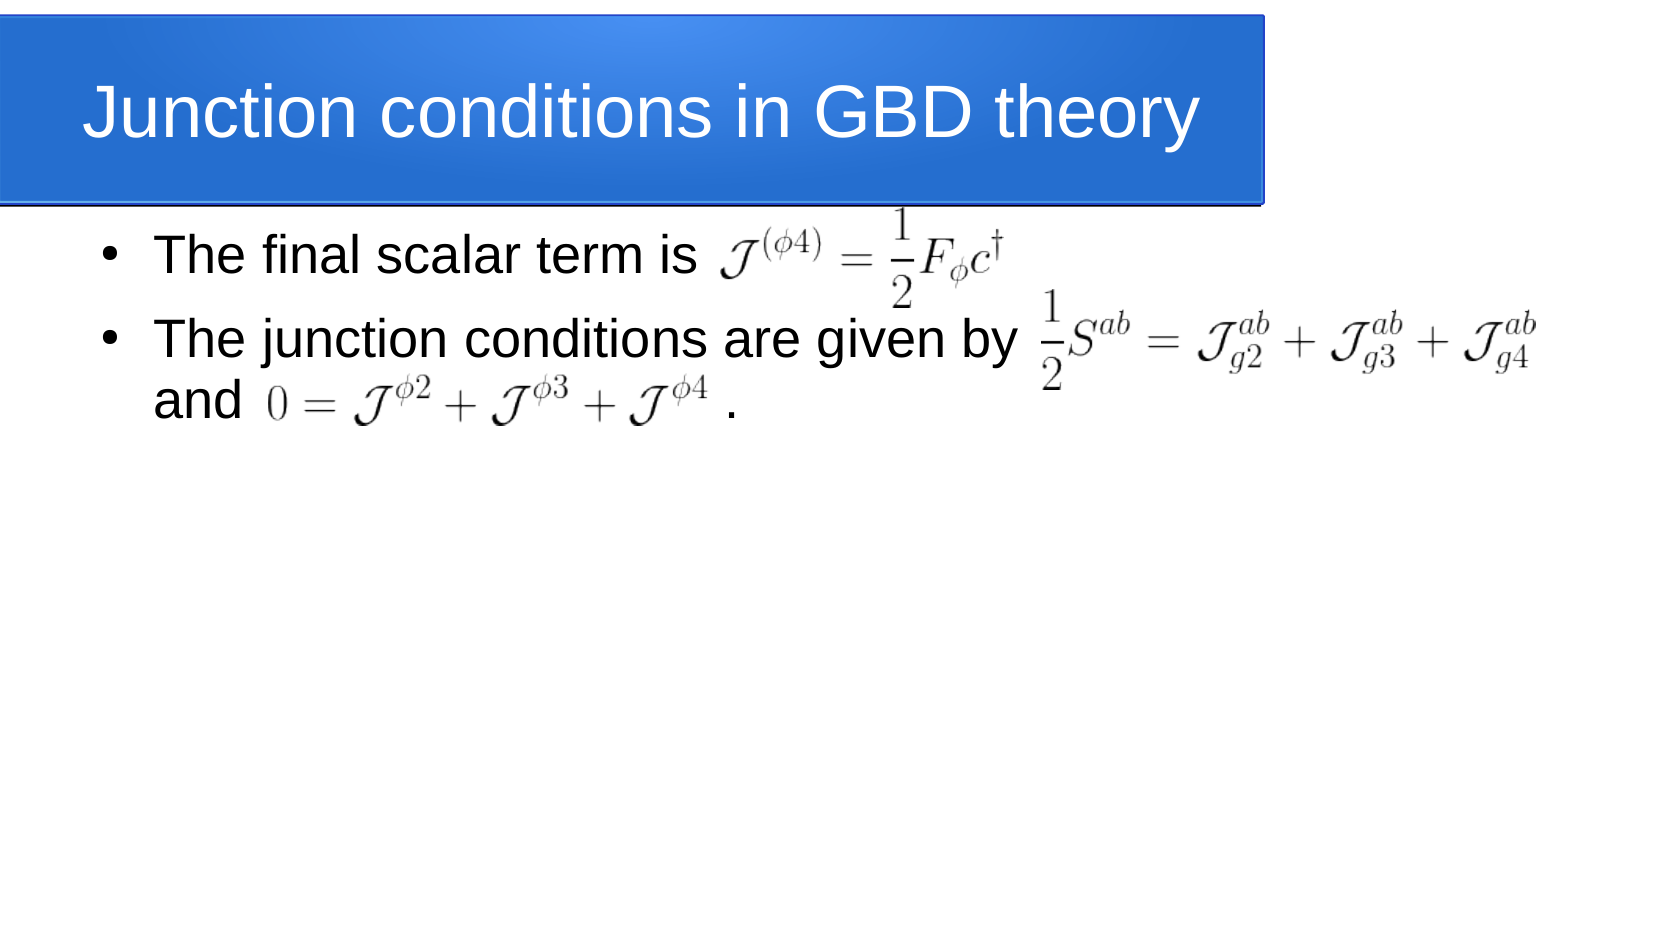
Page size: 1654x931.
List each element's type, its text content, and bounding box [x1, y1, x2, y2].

picture [720, 207, 1004, 308]
picture [268, 373, 709, 426]
list The final scalar term is The junction conditions are given by and . [82, 224, 1571, 764]
picture [1041, 289, 1536, 390]
title Junction conditions in GBD theory [82, 35, 1235, 189]
